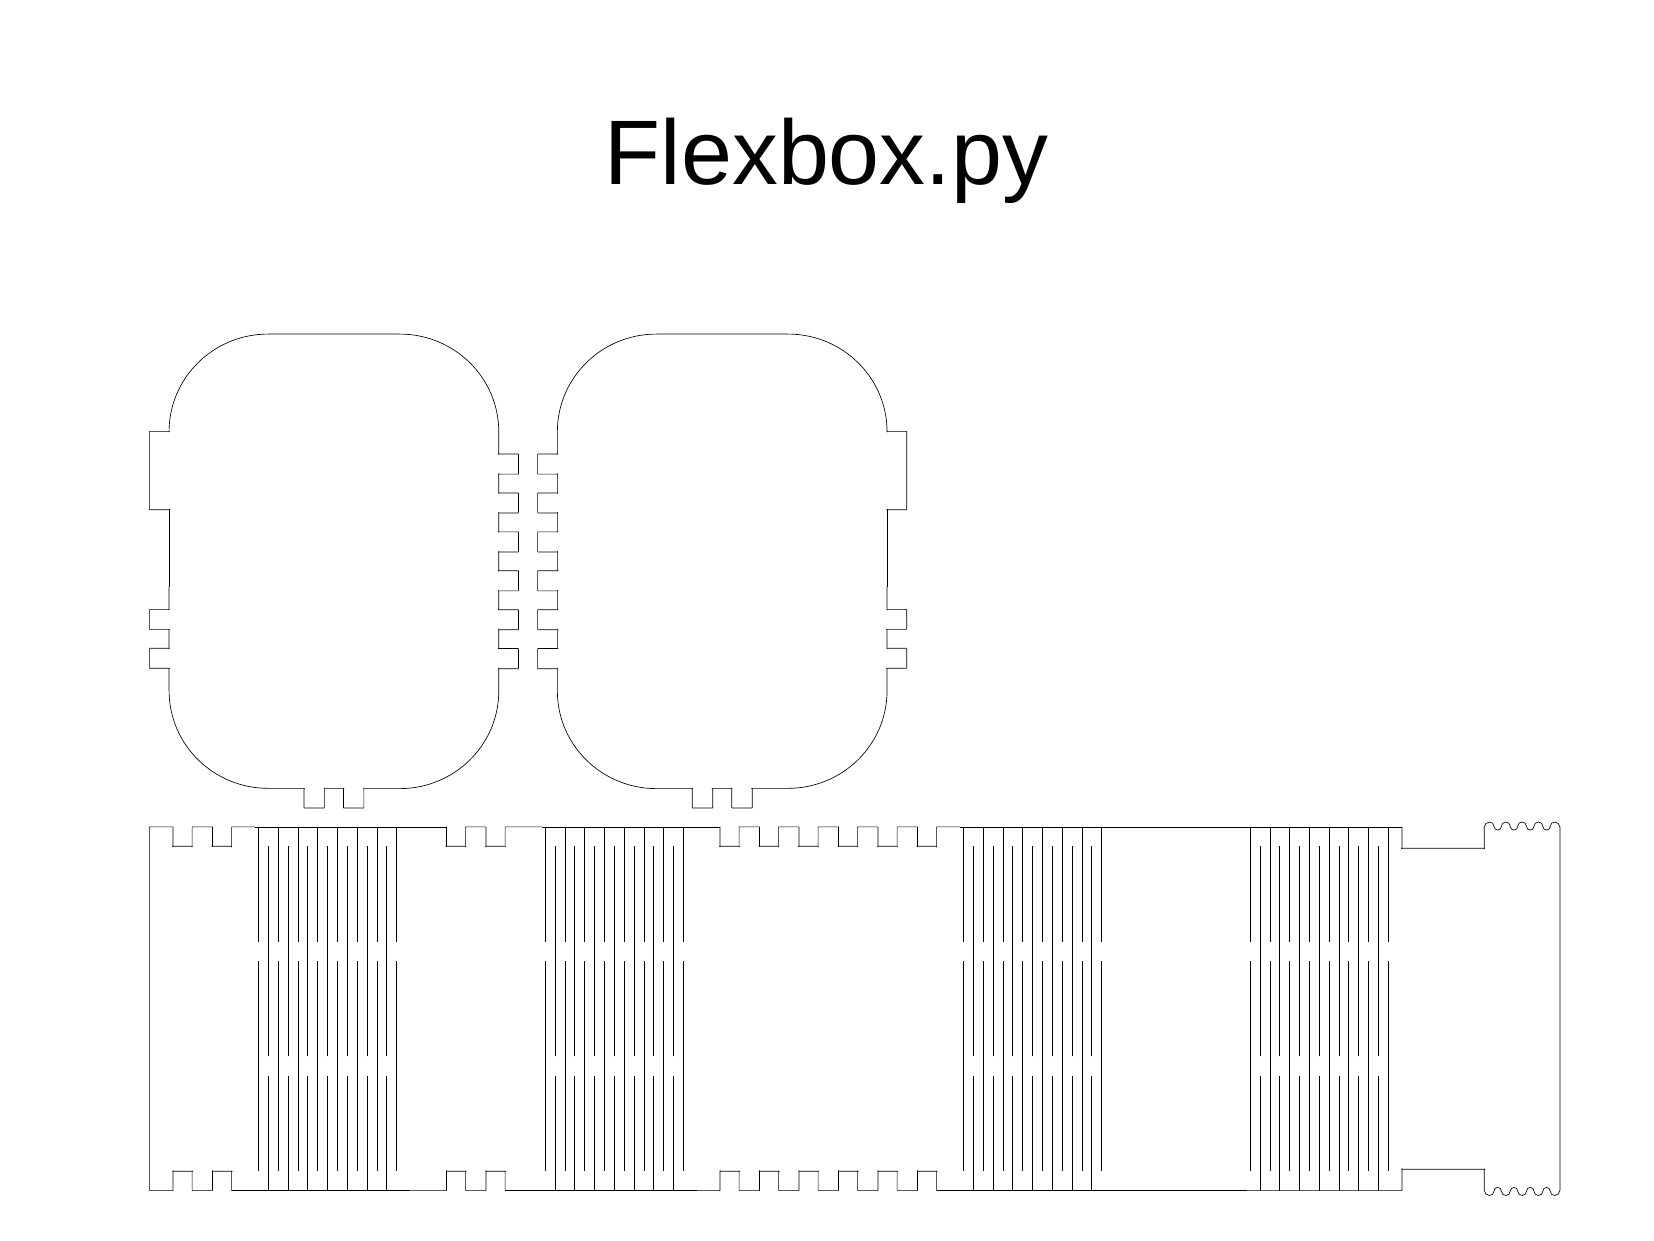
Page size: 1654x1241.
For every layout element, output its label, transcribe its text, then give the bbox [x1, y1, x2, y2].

picture [129, 140, 1619, 1211]
title Flexbox.py [82, 49, 1571, 257]
